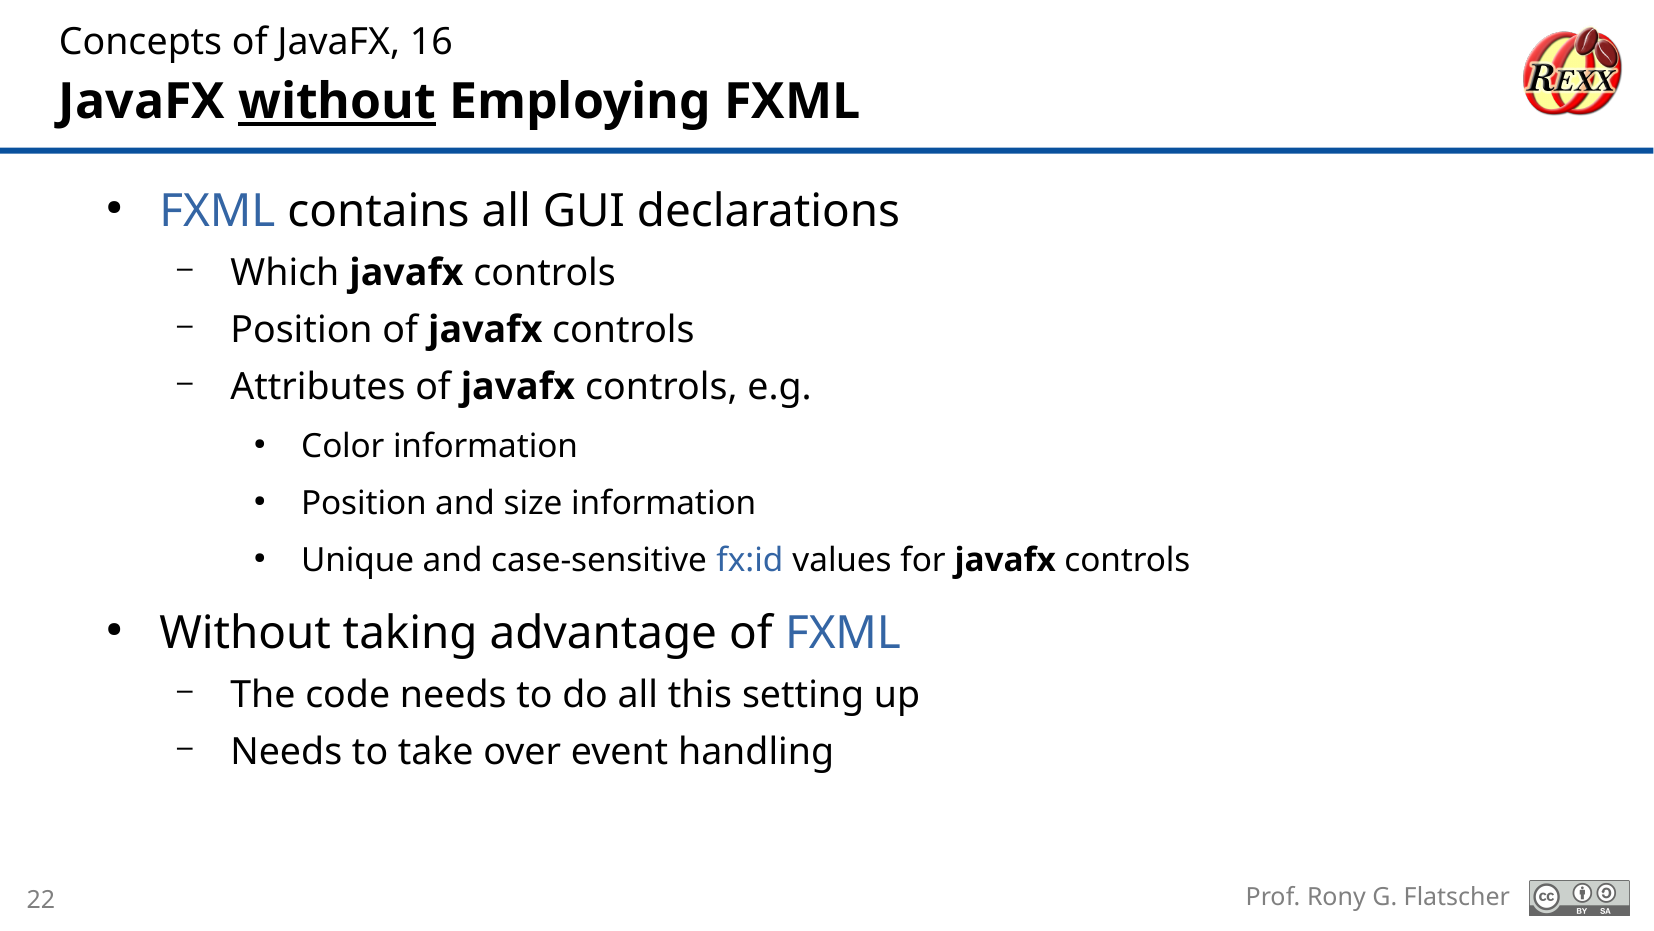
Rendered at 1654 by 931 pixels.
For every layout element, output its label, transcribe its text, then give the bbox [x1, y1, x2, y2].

list FXML contains all GUI declarations Which javafx controls Position of javafx controls Attributes of javafx controls, e.g. Color information Position and size information Unique and case-sensitive fx:id values for javafx controls Without taking advantage of FXML The code needs to do all this setting up Needs to take over event handling [88, 177, 1577, 857]
title Concepts of JavaFX, 16 JavaFX without Employing FXML [0, 0, 1625, 148]
